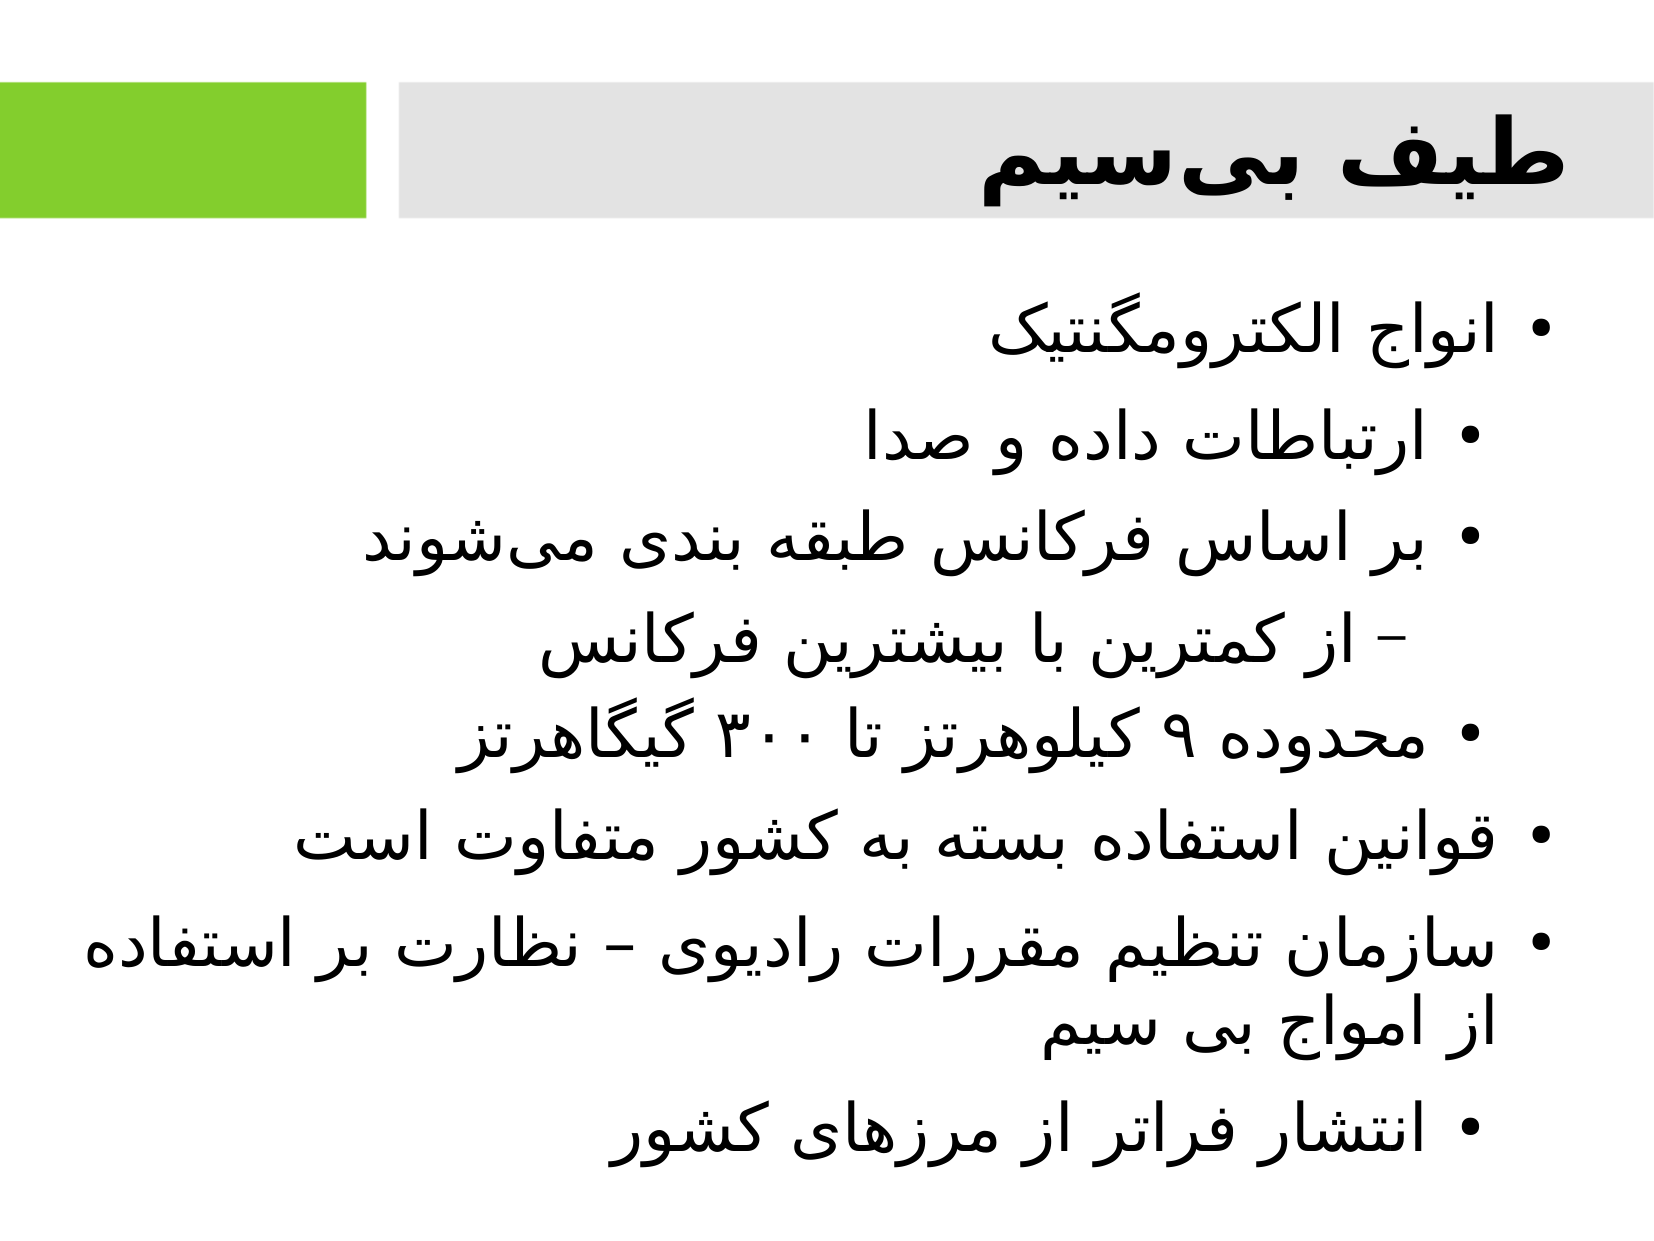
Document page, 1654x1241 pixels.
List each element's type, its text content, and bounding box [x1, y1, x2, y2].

list انواج الکترومگنتیک ارتباطات داده و صدا بر اساس فرکانس طبقه بندی می‌شوند از کمترین با بیشترین فرکانس محدوده ۹ کیلوهرتز تا ۳۰۰ گیگاهرتز قوانین استفاده بسته به کشور متفاوت است سازمان تنظیم مقررات رادیوی – نظارت بر استفاده از امواج بی سیم انتشار فراتر از مرزهای کشور [82, 290, 1571, 1182]
title طیف بی‌سیم [82, 49, 1571, 257]
picture [0, 0, 1654, 1241]
